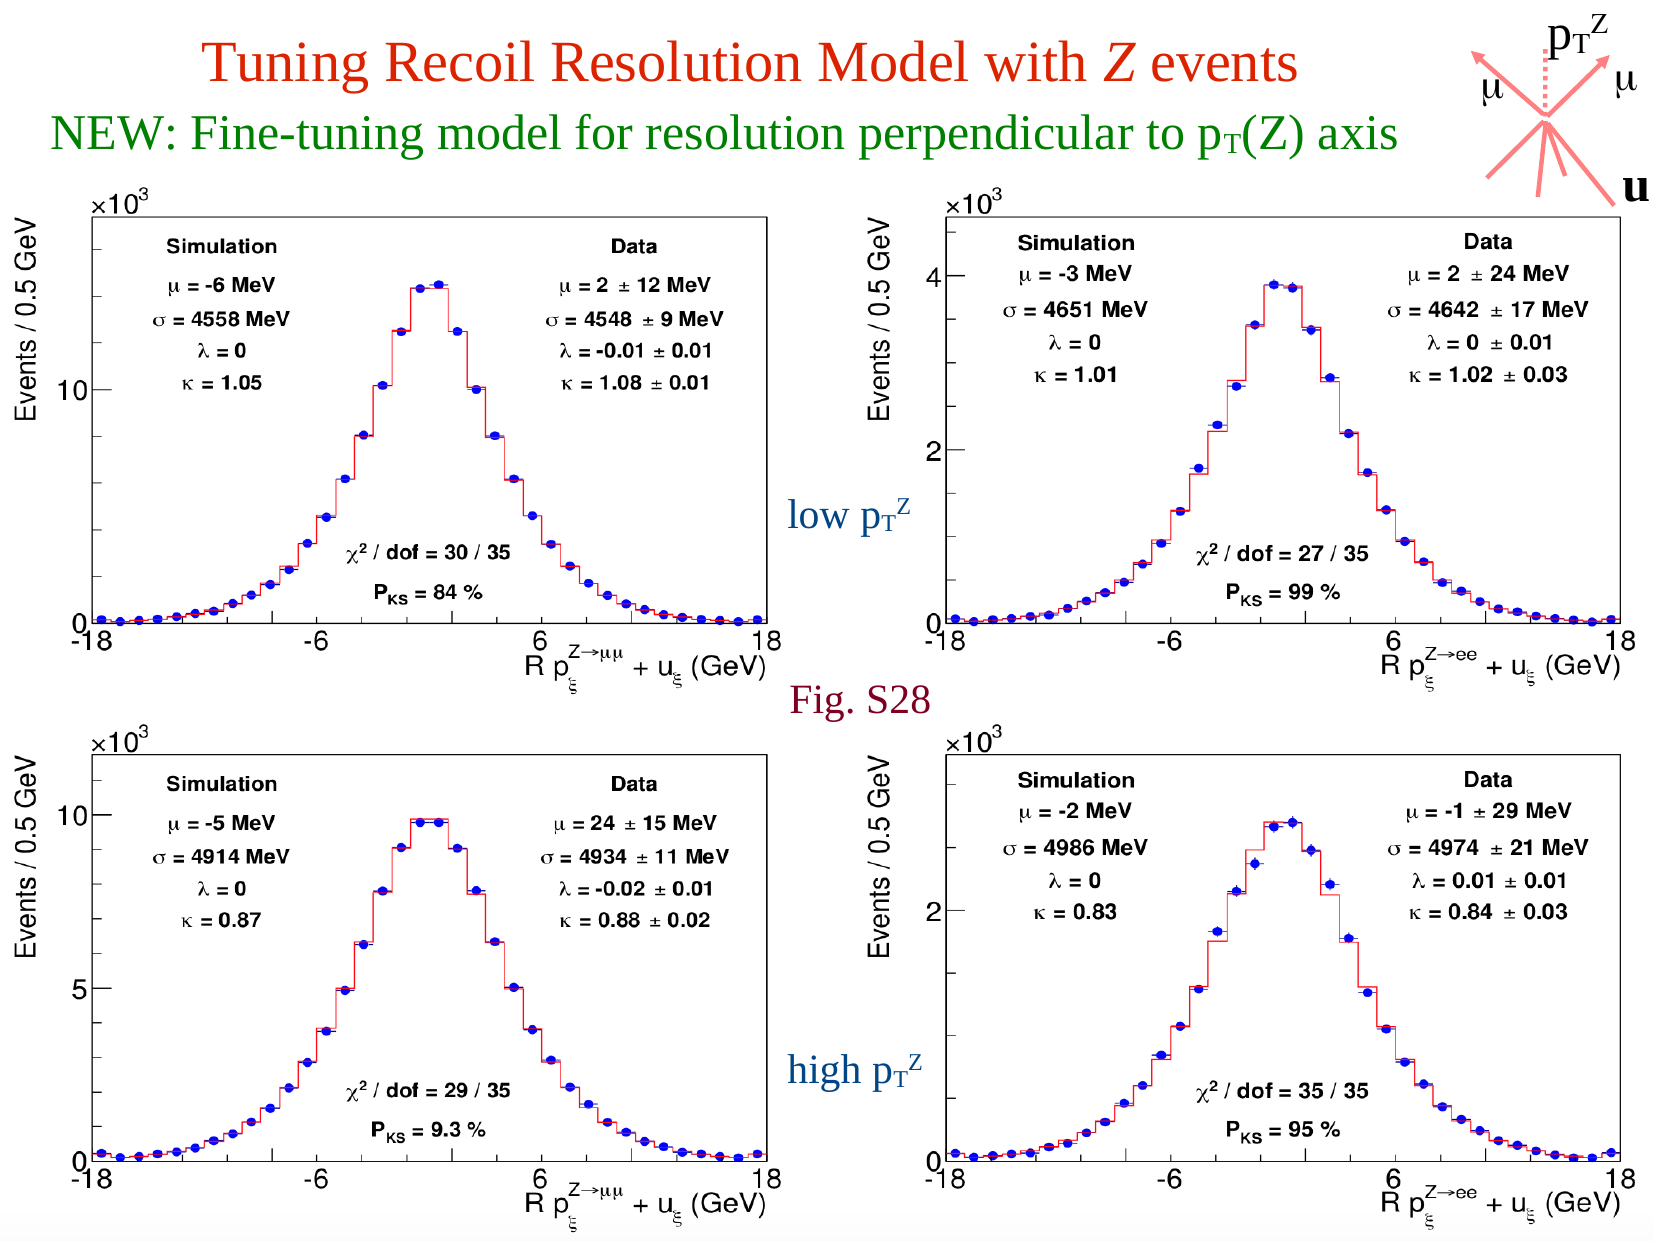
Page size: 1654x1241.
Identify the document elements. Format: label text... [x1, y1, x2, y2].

text_box pTZ [1547, 4, 1577, 61]
title Tuning Recoil Resolution Model with Z events [9, 8, 1492, 115]
text_box high pTZ [787, 1046, 944, 1119]
text_box u [1622, 157, 1649, 225]
text_box μ [1613, 57, 1639, 113]
picture [0, 174, 1654, 1241]
text_box Fig. S28 [789, 676, 931, 723]
text_box NEW: Fine-tuning model for resolution perpendicular to pT(Z) axis [50, 105, 1410, 174]
text_box μ [1480, 65, 1505, 121]
text_box low pTZ [787, 491, 924, 564]
